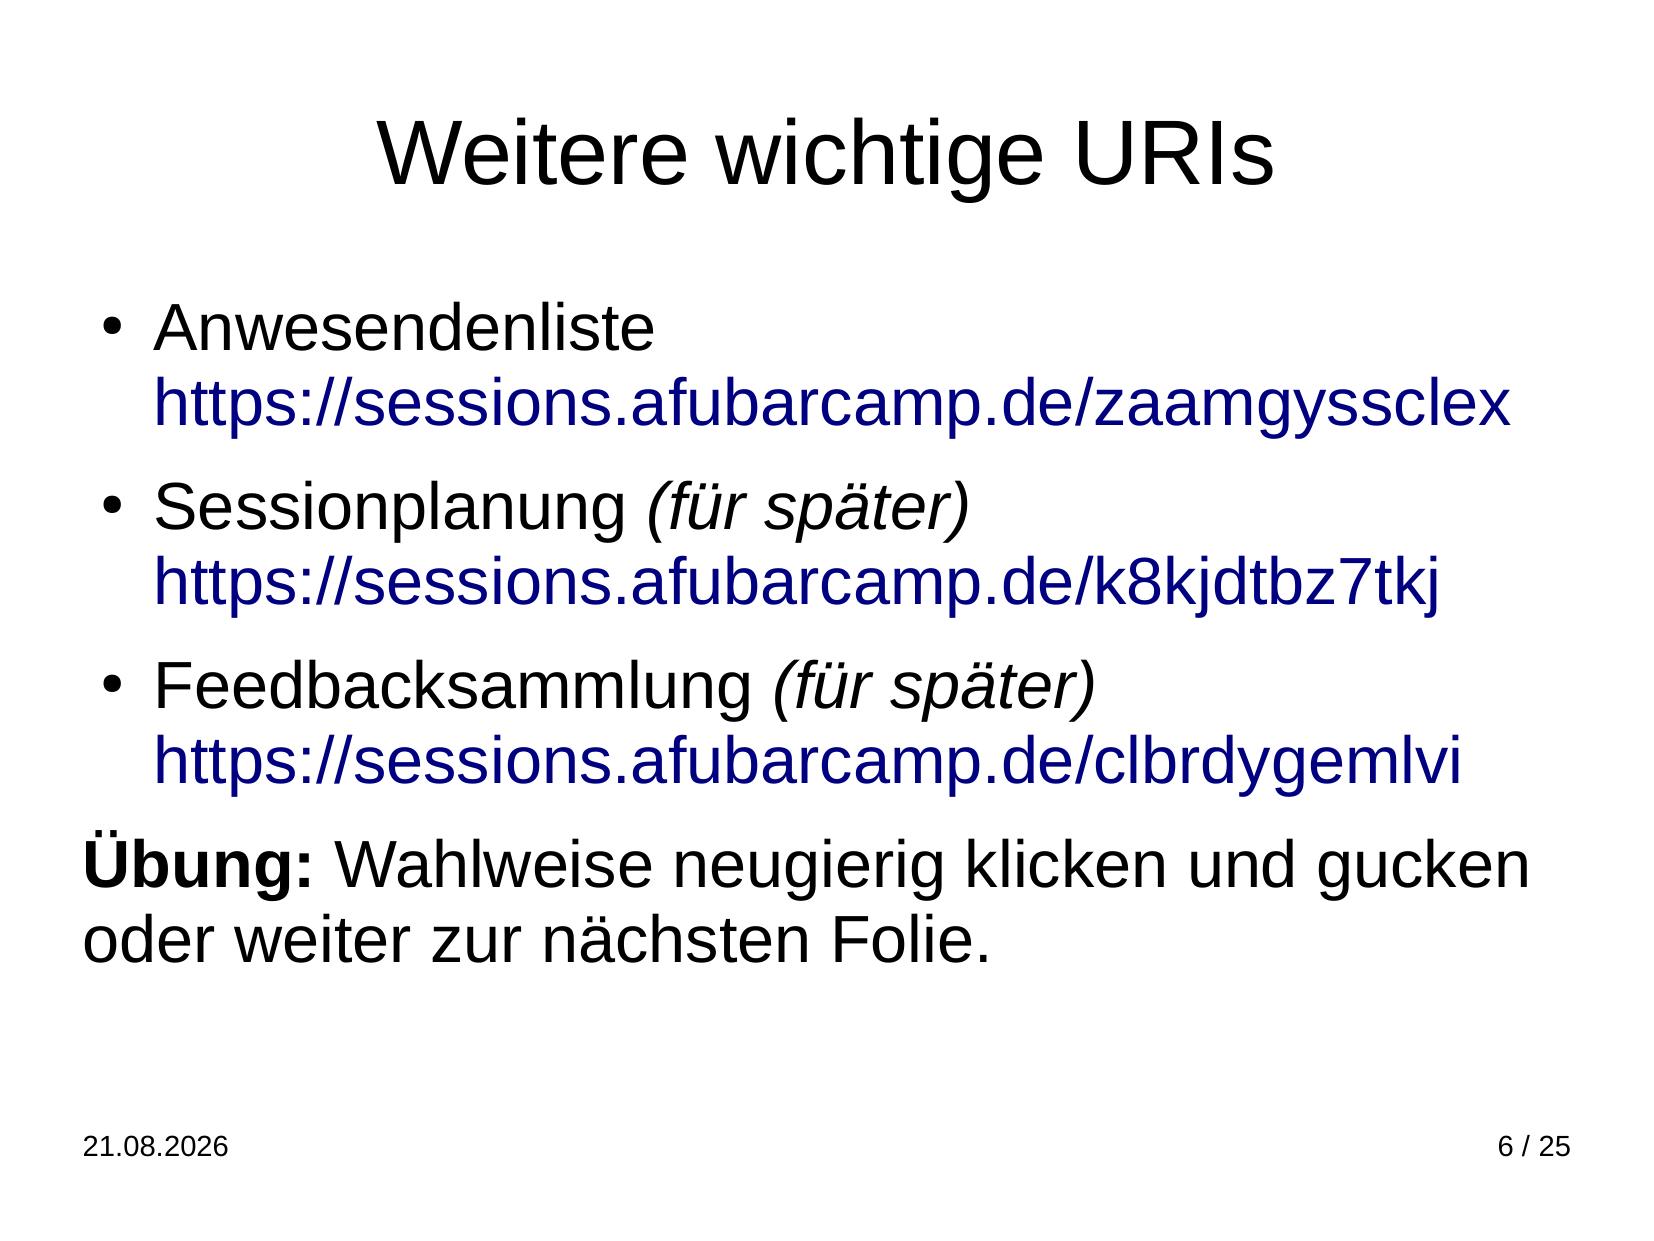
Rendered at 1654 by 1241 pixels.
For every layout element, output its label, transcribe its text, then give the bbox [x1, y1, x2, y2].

list Anwesendenliste https://sessions.afubarcamp.de/zaamgyssclex Sessionplanung (für später) https://sessions.afubarcamp.de/k8kjdtbz7tkj Feedbacksammlung (für später) https://sessions.afubarcamp.de/clbrdygemlvi Übung: Wahlweise neugierig klicken und gucken oder weiter zur nächsten Folie. [82, 290, 1571, 1099]
title Weitere wichtige URIs [82, 49, 1571, 257]
